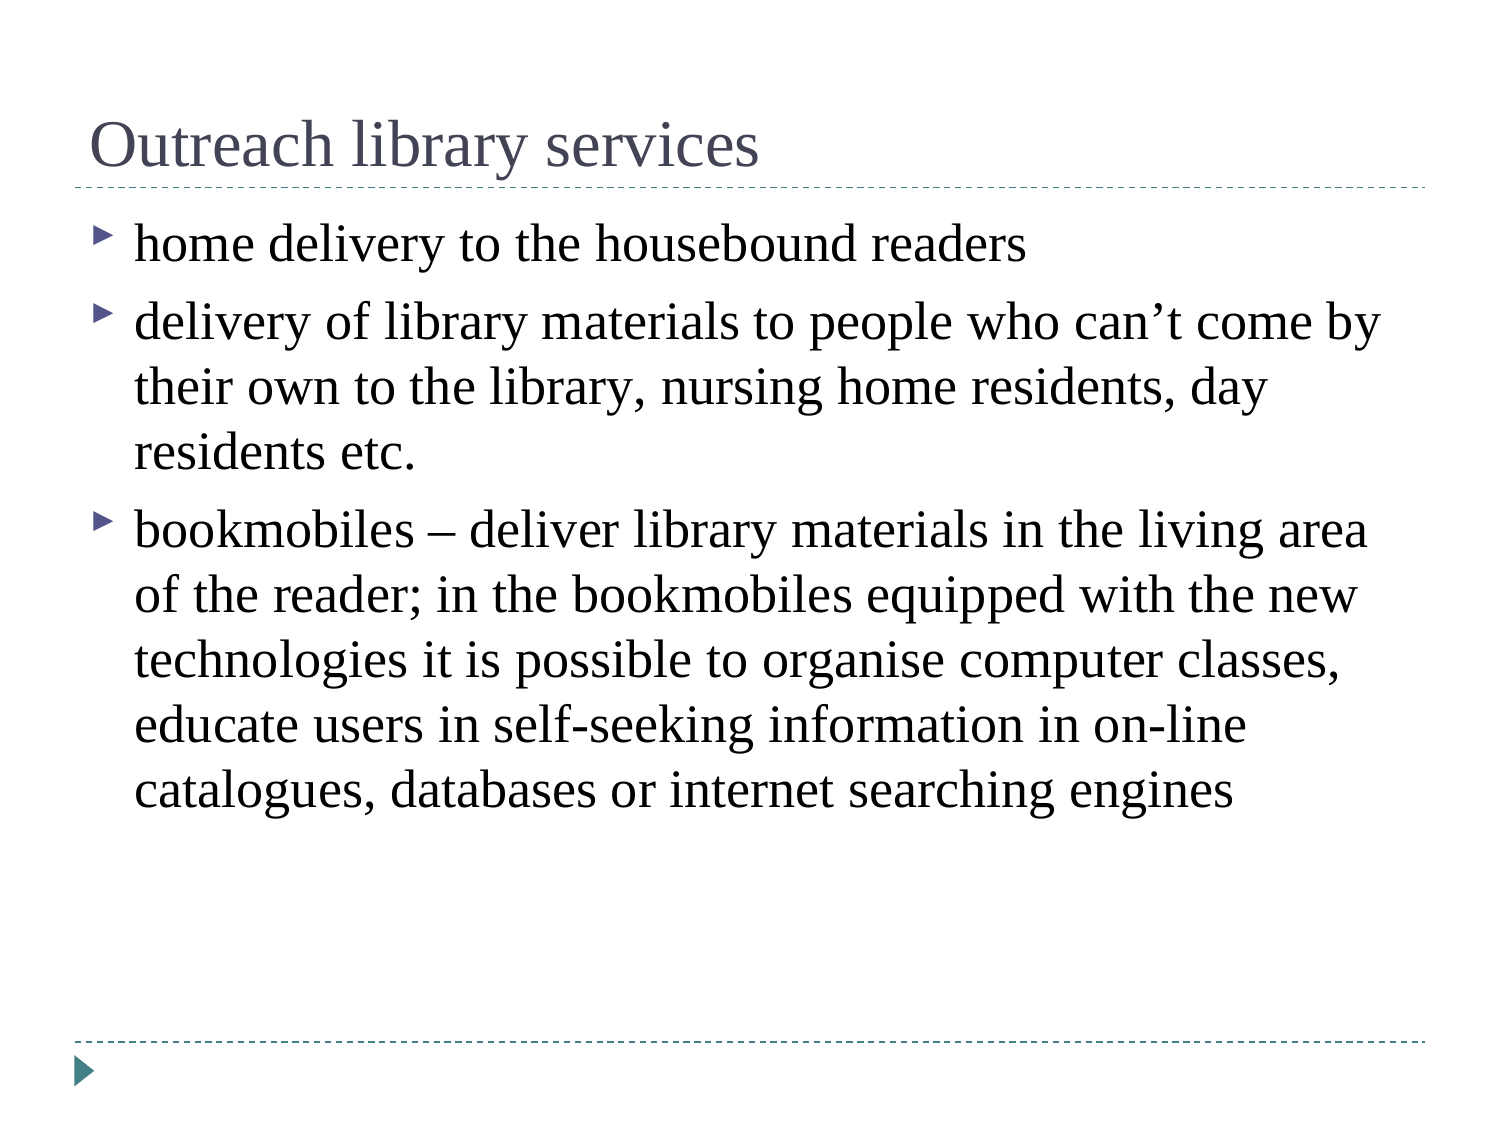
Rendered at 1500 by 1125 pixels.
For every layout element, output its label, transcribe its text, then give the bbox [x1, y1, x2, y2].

list home delivery to the housebound readers delivery of library materials to people who can’t come by their own to the library, nursing home residents, day residents etc. bookmobiles – deliver library materials in the living area of the reader; in the bookmobiles equipped with the new technologies it is possible to organise computer classes, educate users in self-seeking information in on-line catalogues, databases or internet searching engines [75, 200, 1426, 1058]
title Outreach library services [75, 24, 1426, 188]
